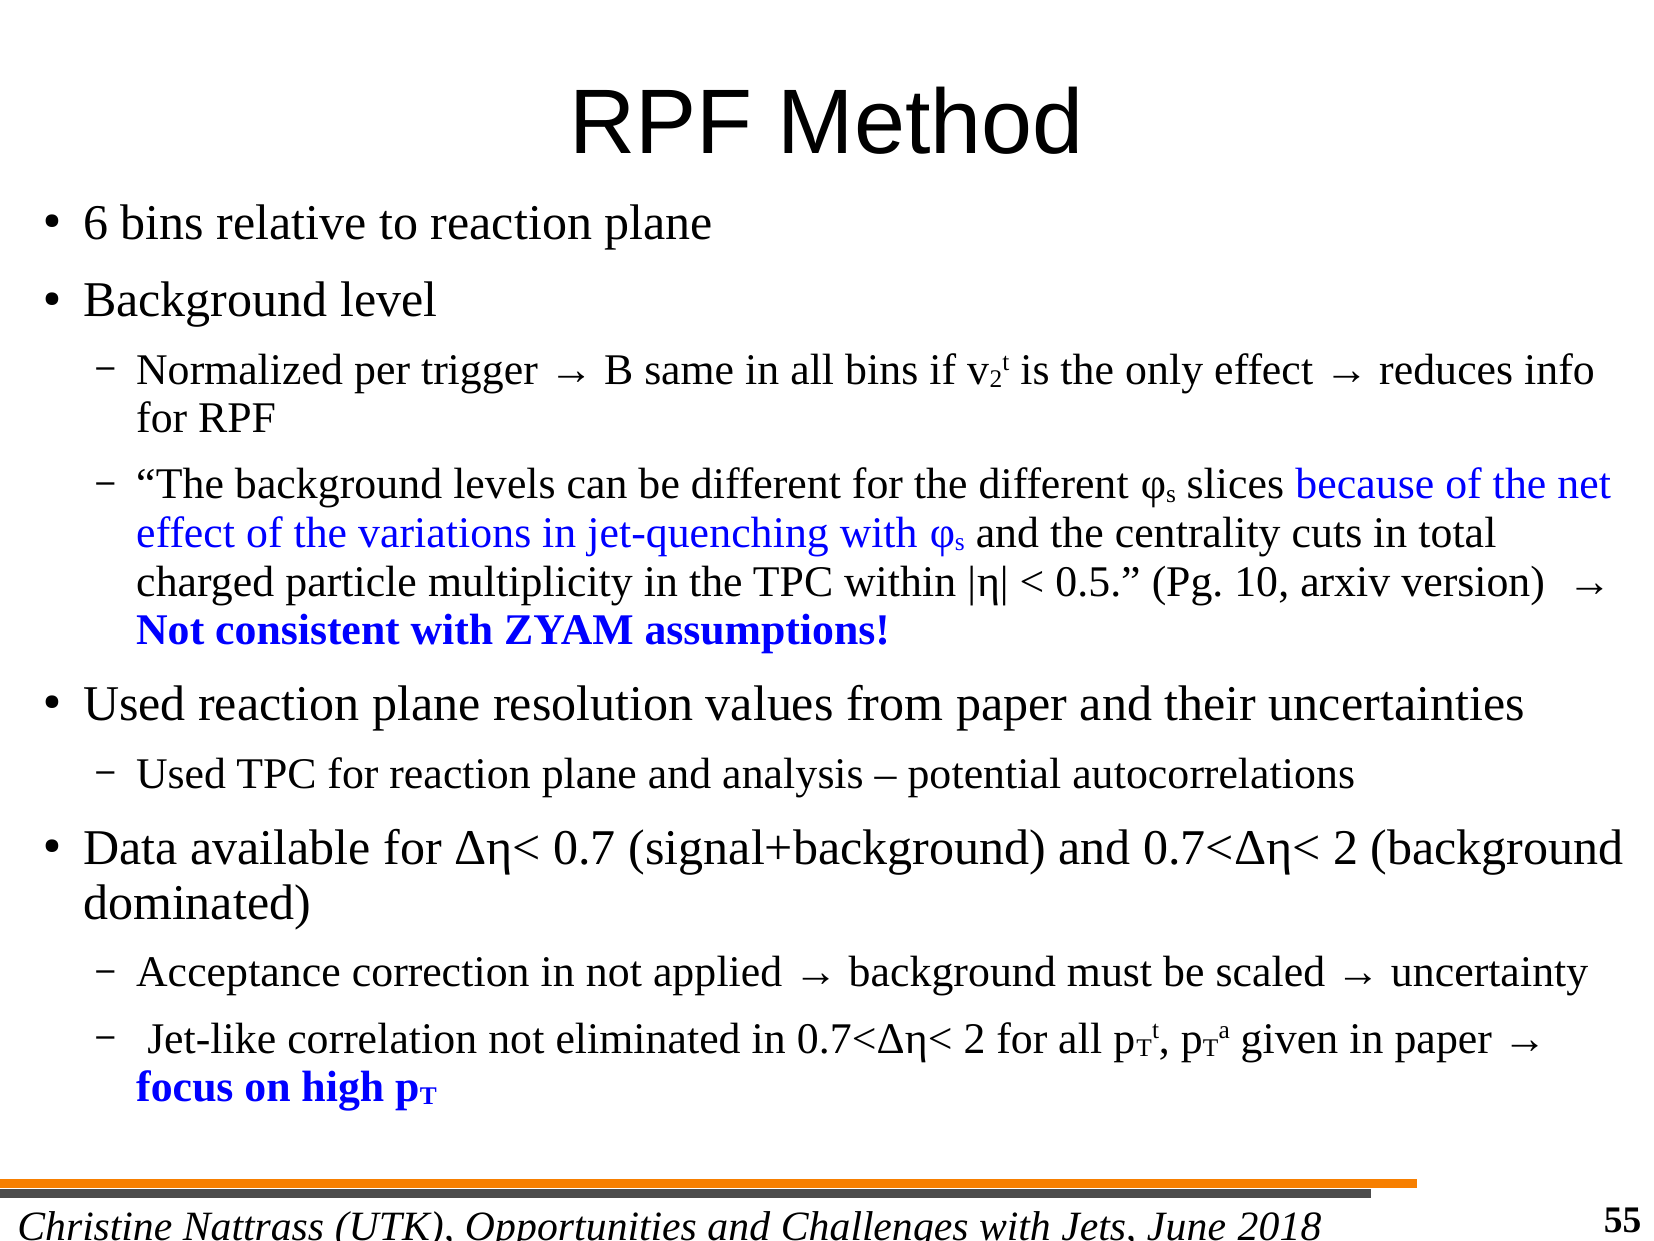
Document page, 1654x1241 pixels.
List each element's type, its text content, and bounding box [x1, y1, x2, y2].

list 6 bins relative to reaction plane Background level Normalized per trigger → B same in all bins if v2t is the only effect → reduces info for RPF “The background levels can be different for the different φs slices because of the net effect of the variations in jet-quenching with φs and the centrality cuts in total charged particle multiplicity in the TPC within |η| < 0.5.” (Pg. 10, arxiv version) → Not consistent with ZYAM assumptions! Used reaction plane resolution values from paper and their uncertainties Used TPC for reaction plane and analysis – potential autocorrelations Data available for Δη< 0.7 (signal+background) and 0.7<Δη< 2 (background dominated) Acceptance correction in not applied → background must be scaled → uncertainty Jet-like correlation not eliminated in 0.7<Δη< 2 for all pTt, pTa given in paper → focus on high pT [30, 195, 1636, 1126]
title RPF Method [82, 49, 1571, 195]
